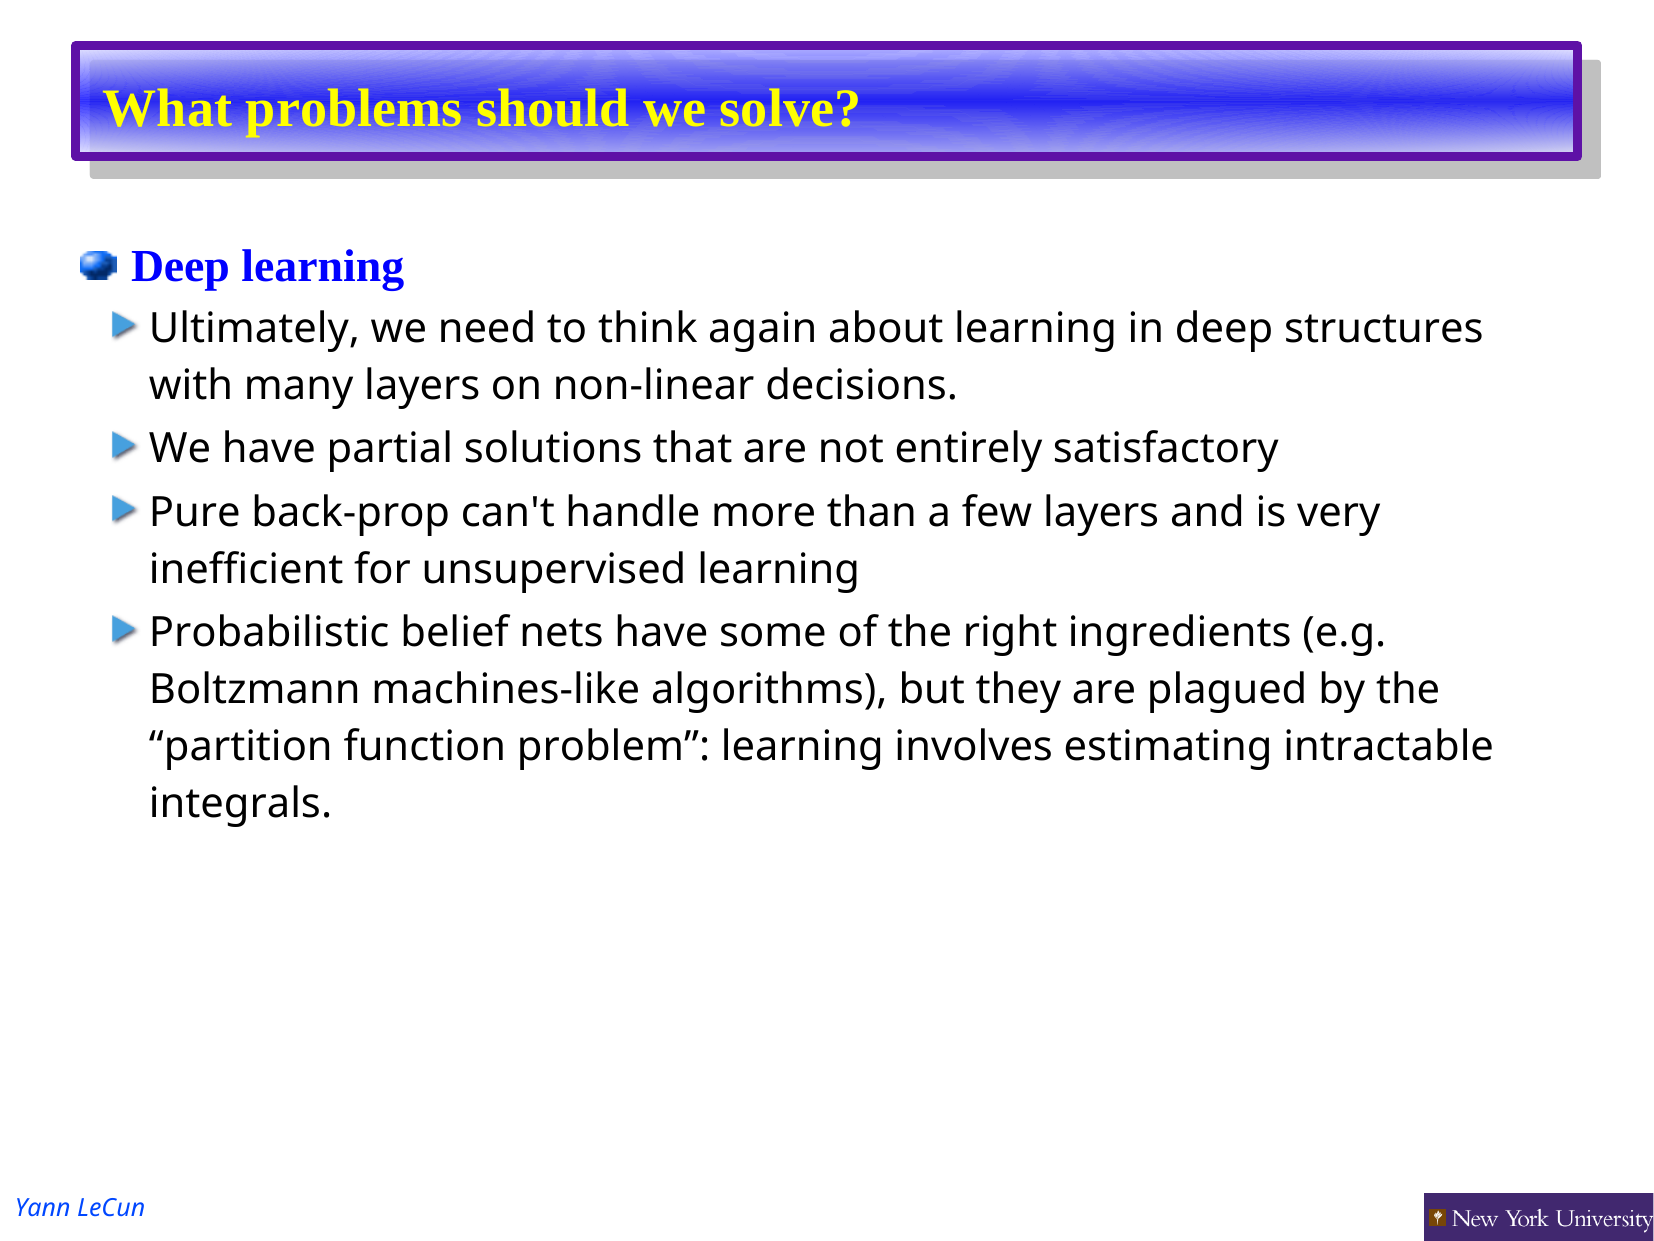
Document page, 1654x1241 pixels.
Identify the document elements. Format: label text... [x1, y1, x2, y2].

title What problems should we solve? [75, 45, 1578, 157]
list Deep learning Ultimately, we need to think again about learning in deep structures with many layers on non-linear decisions. We have partial solutions that are not entirely satisfactory Pure back-prop can't handle more than a few layers and is very inefficient for unsupervised learning Probabilistic belief nets have some of the right ingredients (e.g. Boltzmann machines-like algorithms), but they are plagued by the “partition function problem”: learning involves estimating intractable integrals. [80, 240, 1570, 992]
picture [1424, 1193, 1654, 1241]
